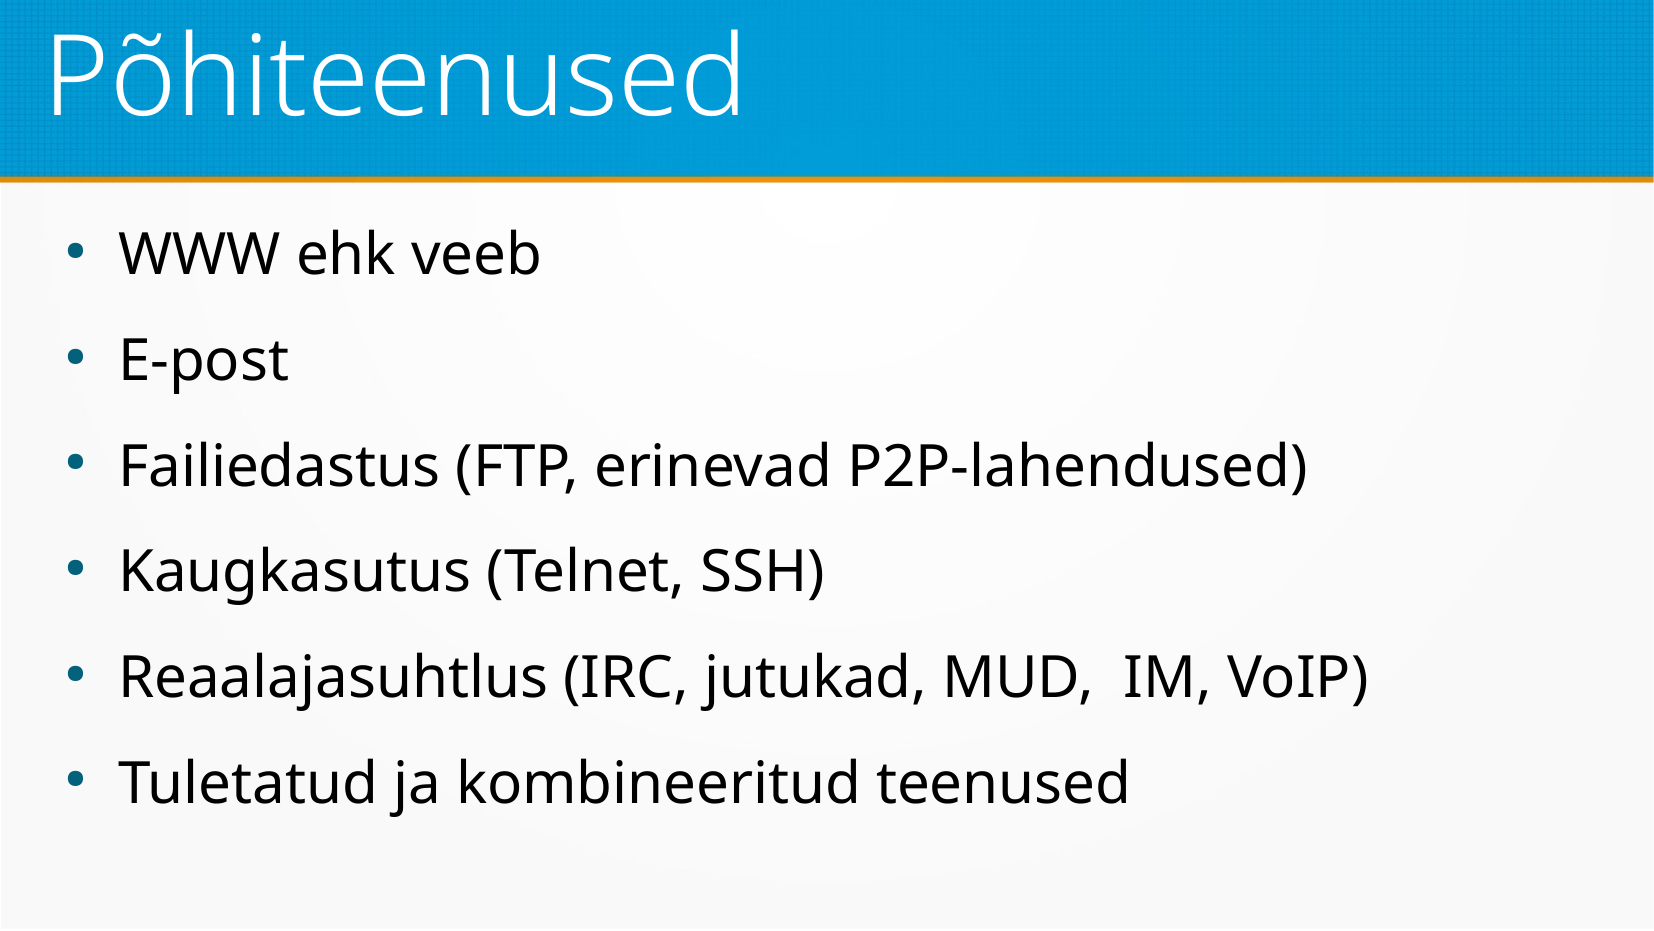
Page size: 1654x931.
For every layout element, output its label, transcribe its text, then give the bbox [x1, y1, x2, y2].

list WWW ehk veeb E-post Failiedastus (FTP, erinevad P2P-lahendused) Kaugkasutus (Telnet, SSH) Reaalajasuhtlus (IRC, jutukad, MUD, IM, VoIP) Tuletatud ja kombineeritud teenused [47, 212, 1607, 902]
title Põhiteenused [43, 0, 1619, 149]
picture [0, 175, 1654, 931]
